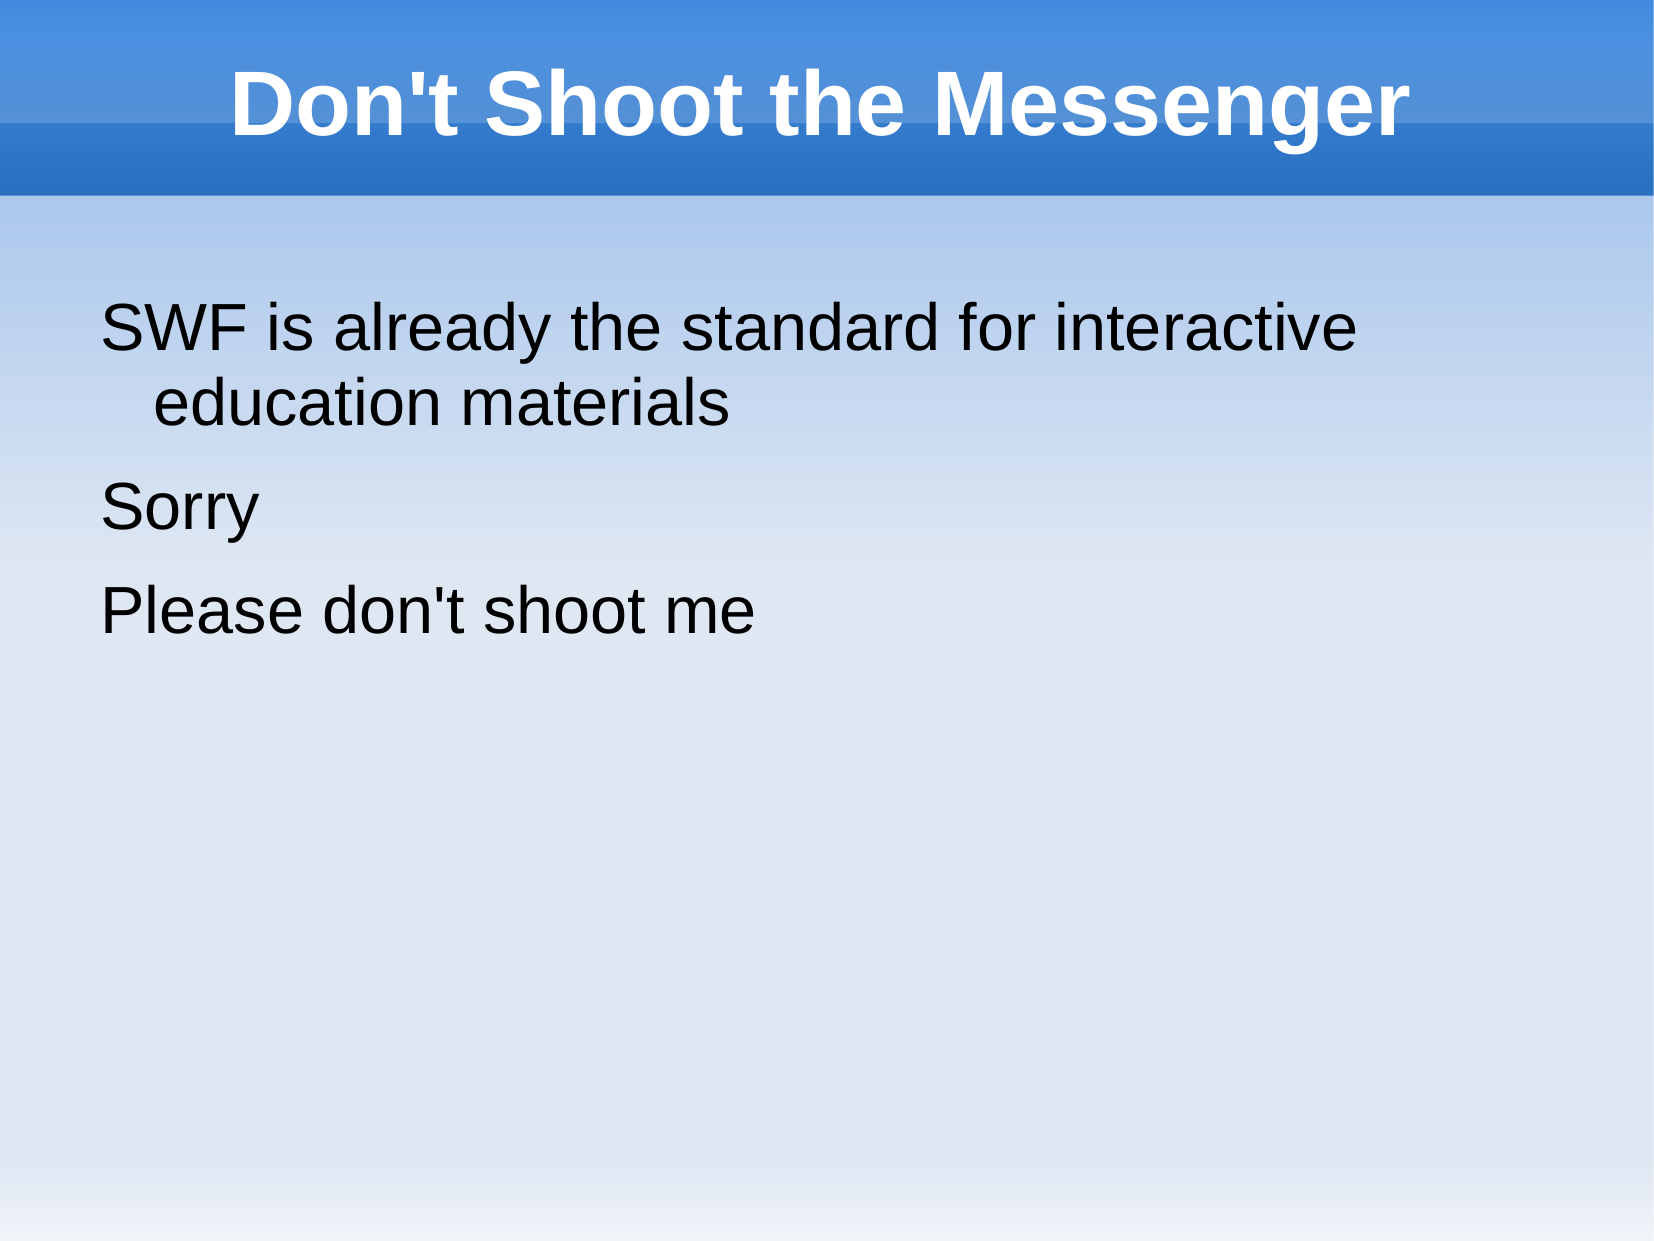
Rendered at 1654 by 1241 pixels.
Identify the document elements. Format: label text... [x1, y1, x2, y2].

title Don't Shoot the Messenger [76, 7, 1565, 200]
picture [0, 0, 1654, 1241]
list SWF is already the standard for interactive education materials Sorry Please don't shoot me [82, 290, 1571, 1094]
